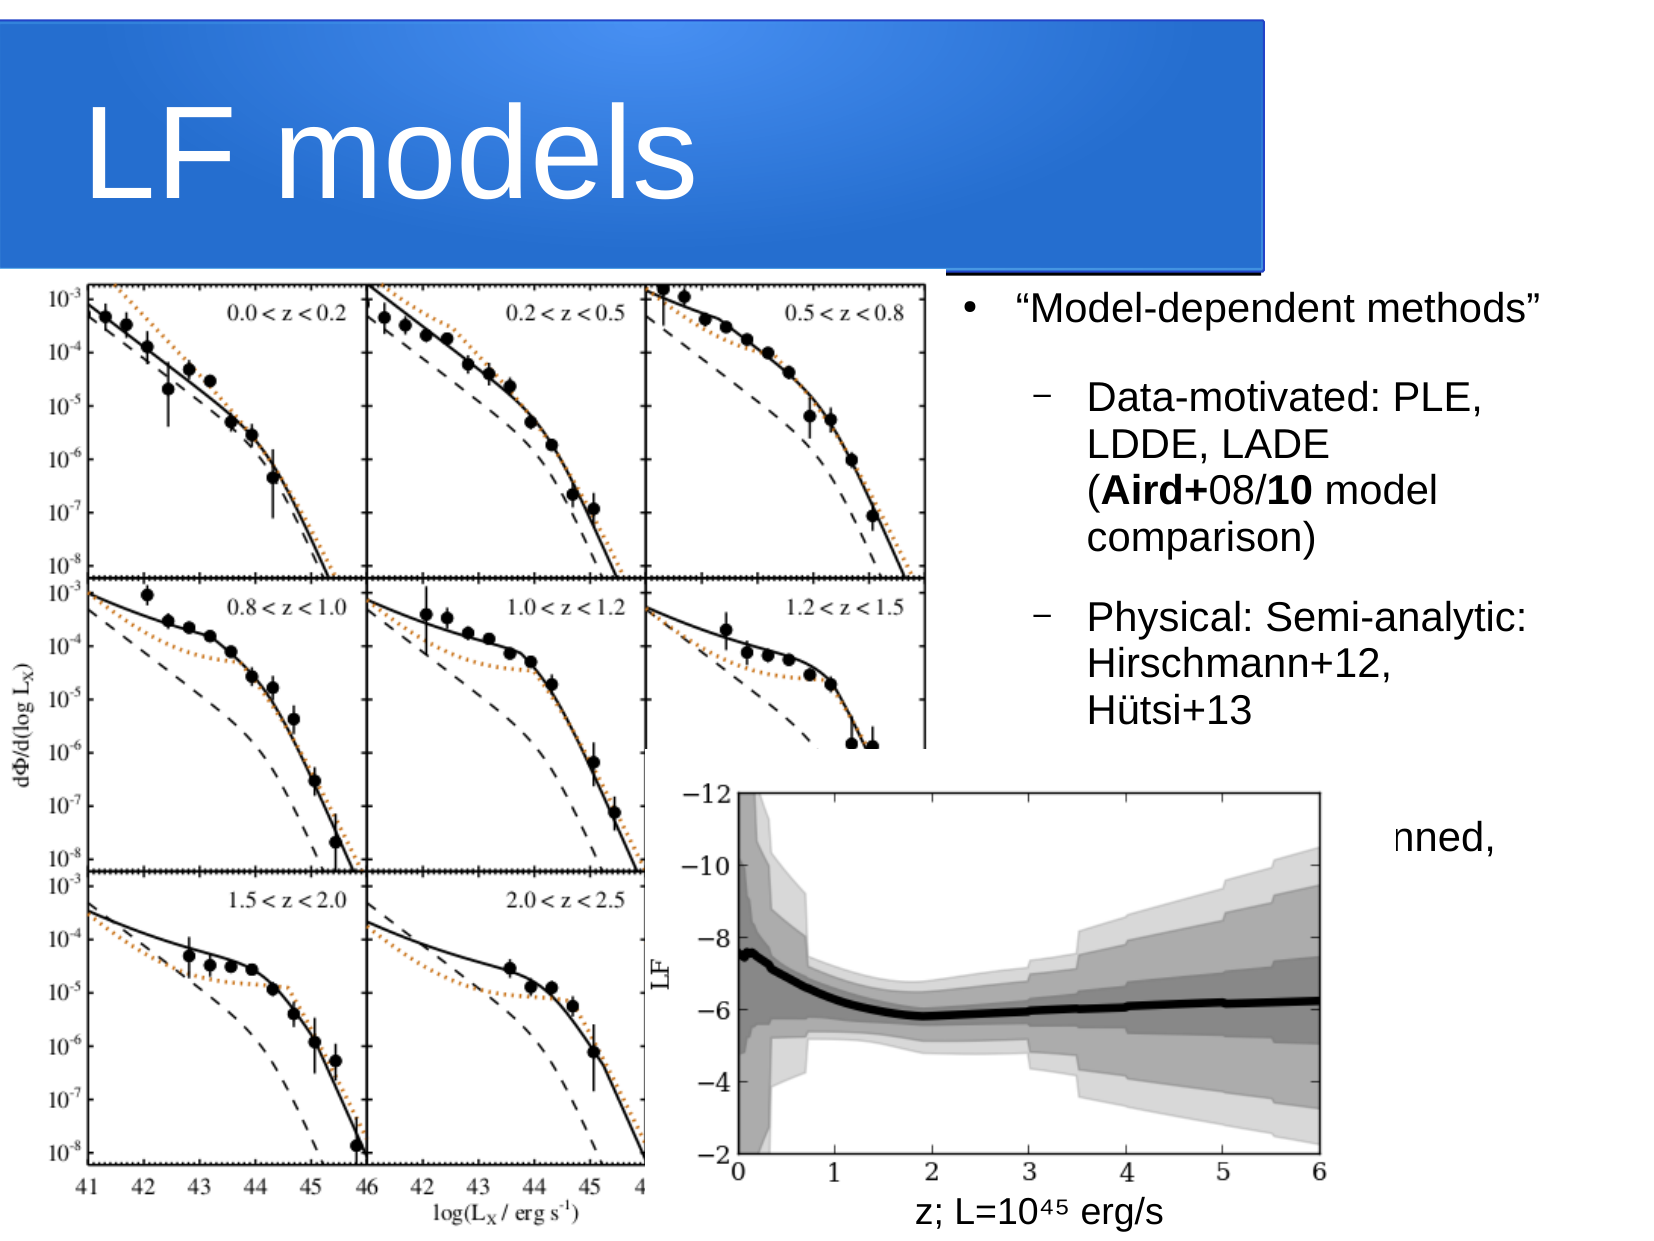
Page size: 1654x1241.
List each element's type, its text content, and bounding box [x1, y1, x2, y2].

title LF models [82, 49, 1250, 257]
list “Model-dependent methods” Data-motivated: PLE, LDDE, LADE (Aird+08/10 model comparison) Physical: Semi-analytic: Hirschmann+12, Hütsi+13 “Model-independent methods” (Vmax) – binned, constant [946, 285, 1561, 991]
text_box z; L=10⁴⁵ erg/s [900, 1183, 1201, 1241]
picture [0, 269, 1396, 1241]
